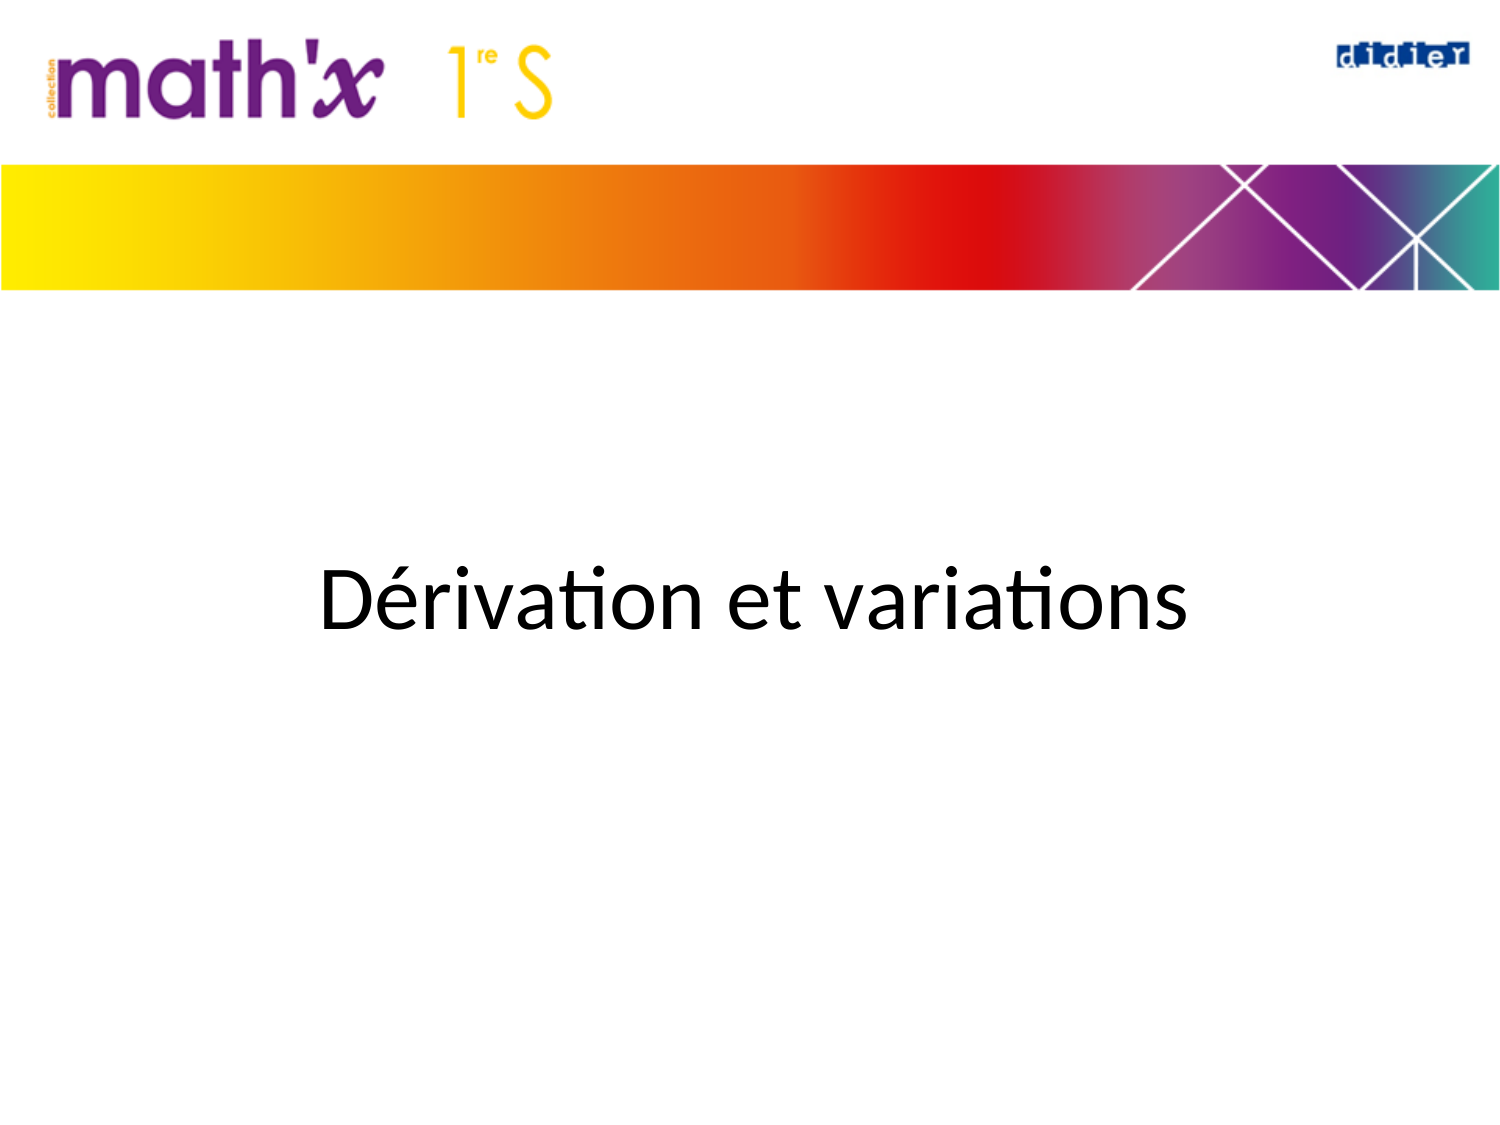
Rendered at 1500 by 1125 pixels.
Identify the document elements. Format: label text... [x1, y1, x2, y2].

title Dérivation et variations [117, 530, 1393, 876]
picture [0, 0, 1500, 292]
